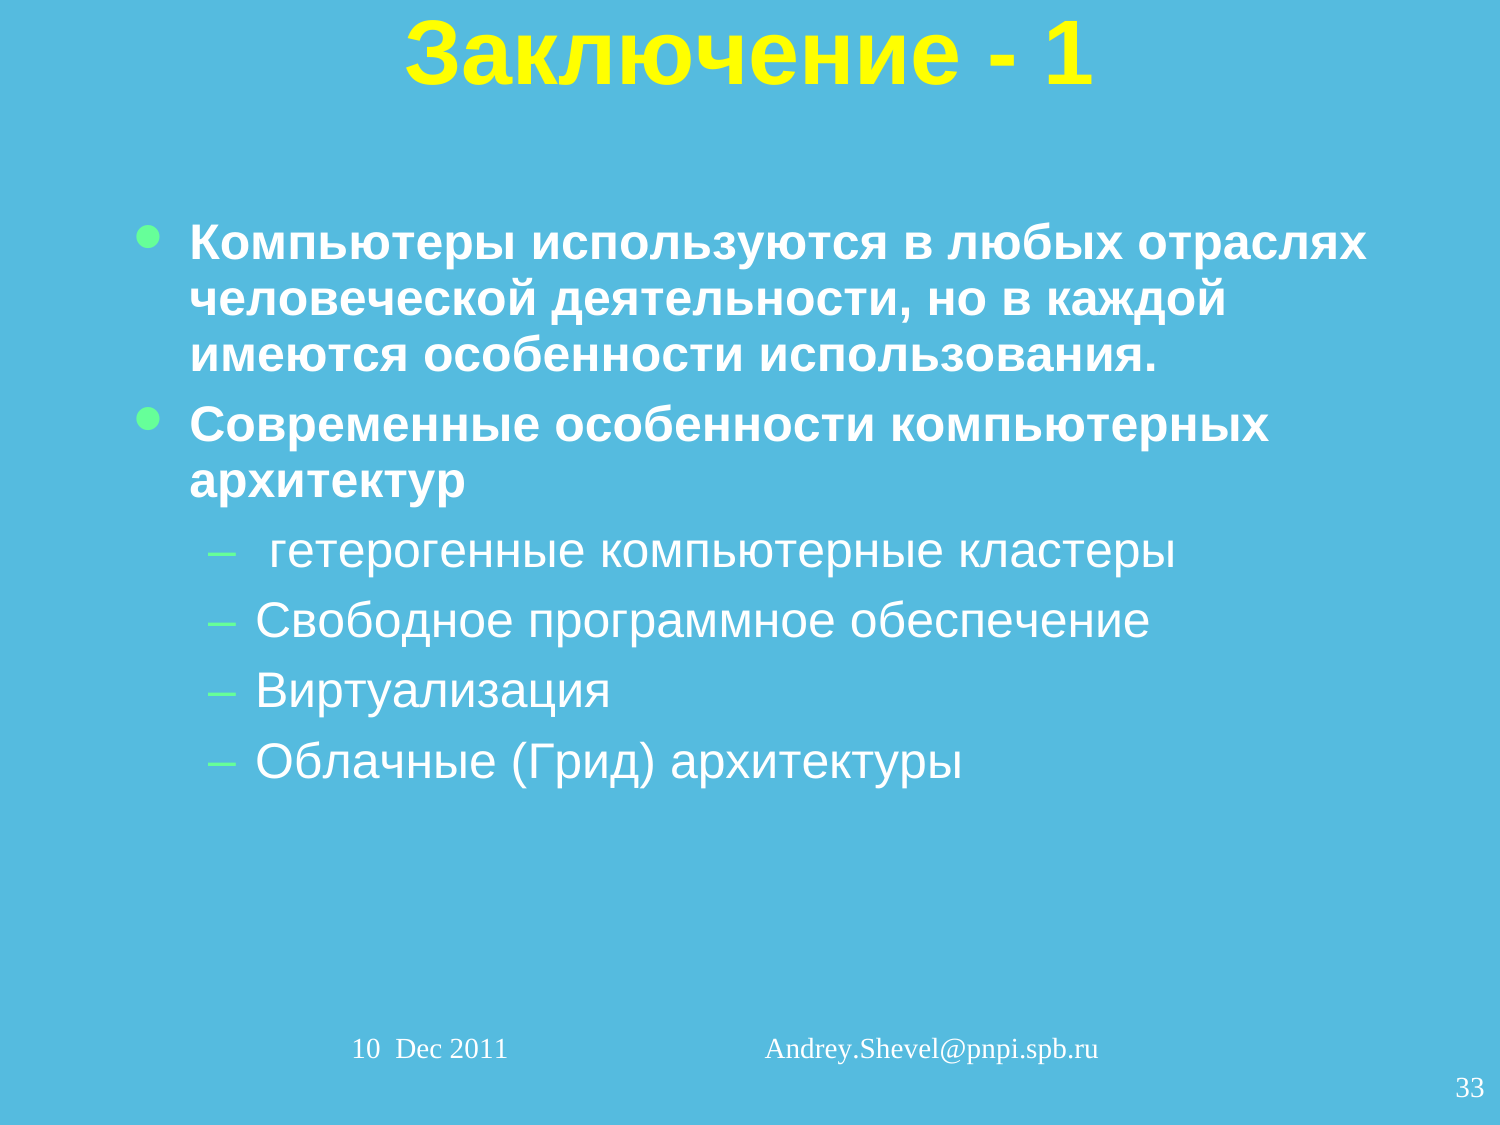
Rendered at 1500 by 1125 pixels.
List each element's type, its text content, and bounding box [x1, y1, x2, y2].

list Компьютеры используются в любых отраслях человеческой деятельности, но в каждой имеются особенности использования. Современные особенности компьютерных архитектур гетерогенные компьютерные кластеры Свободное программное обеспечение Виртуализация Облачные (Грид) архитектуры [118, 206, 1394, 1008]
title Заключение - 1 [112, 0, 1388, 225]
